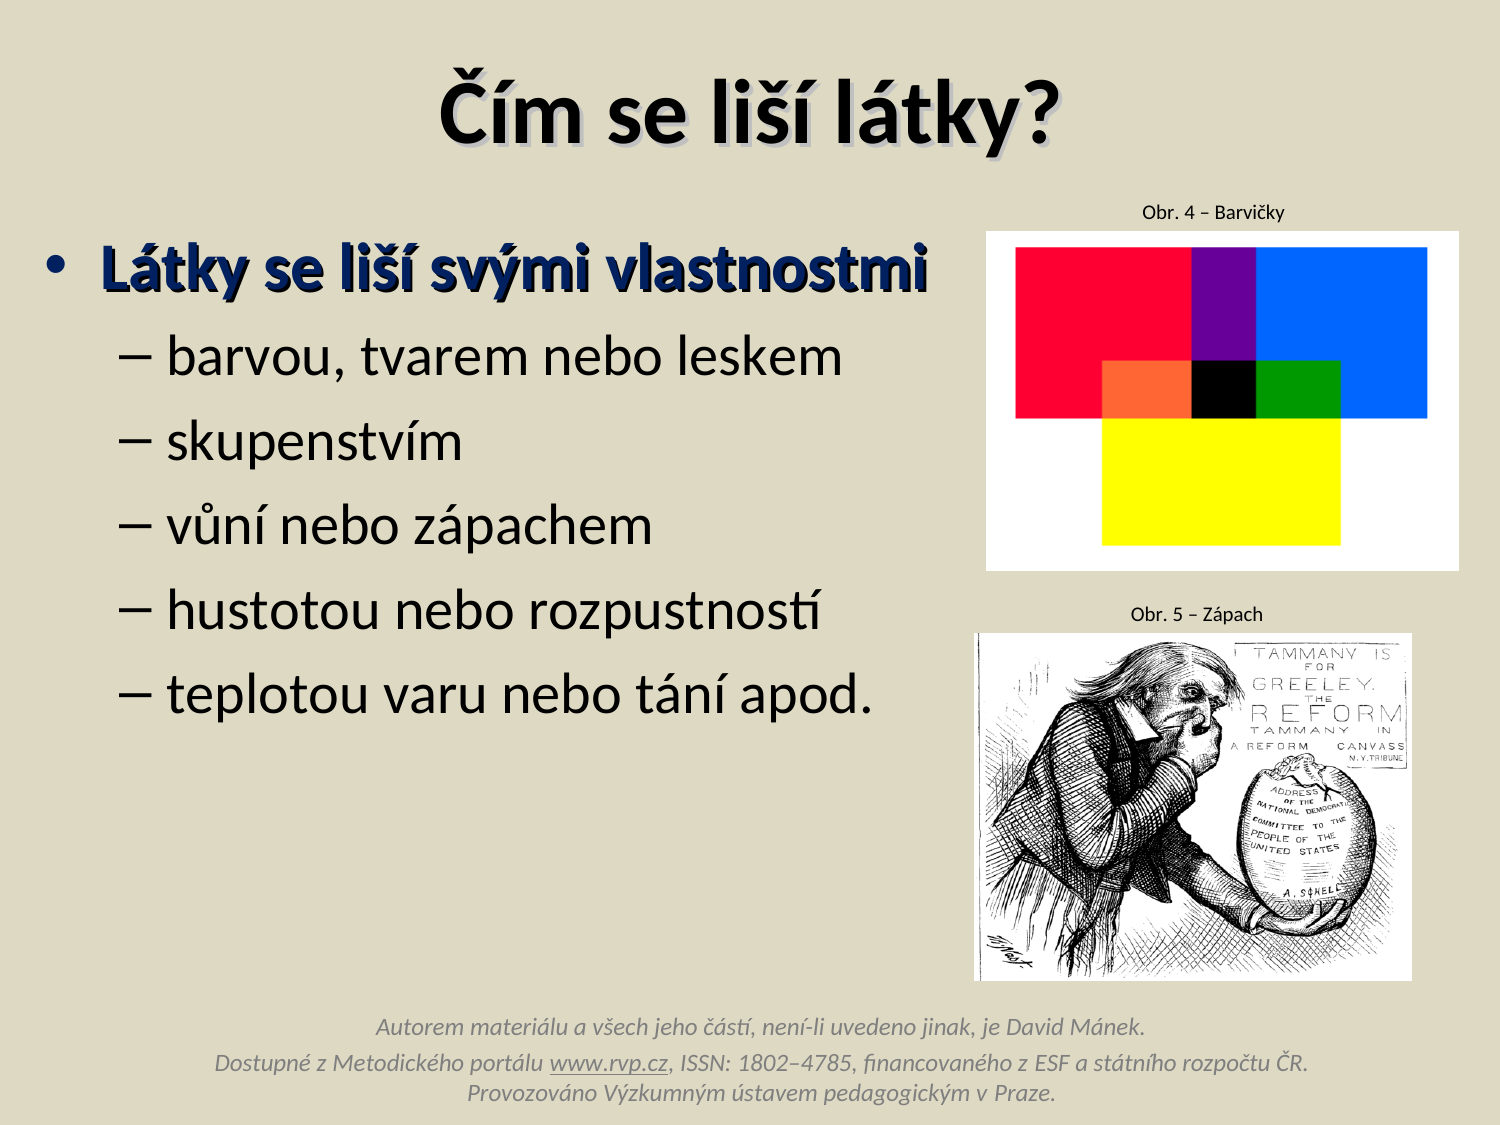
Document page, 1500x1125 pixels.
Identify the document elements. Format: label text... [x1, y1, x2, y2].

text_box Obr. 4 – Barvičky [1127, 191, 1318, 231]
text_box Obr. 5 – Zápach [1116, 592, 1294, 633]
title Čím se liší látky? [76, 31, 1427, 183]
text_box Autorem materiálu a všech jeho částí, není-li uvedeno jinak, je David Mánek. Dostupné z Metodického portálu www.rvp.cz, ISSN: 1802–4785, financovaného z ESF a státního rozpočtu ČR. Provozováno Výzkumným ústavem pedagogickým v Praze. [159, 1003, 1365, 1094]
list Látky se liší svými vlastnostmi barvou, tvarem nebo leskem skupenstvím vůní nebo zápachem hustotou nebo rozpustností teplotou varu nebo tání apod. [29, 215, 975, 823]
picture [974, 633, 1412, 981]
picture [986, 231, 1459, 571]
